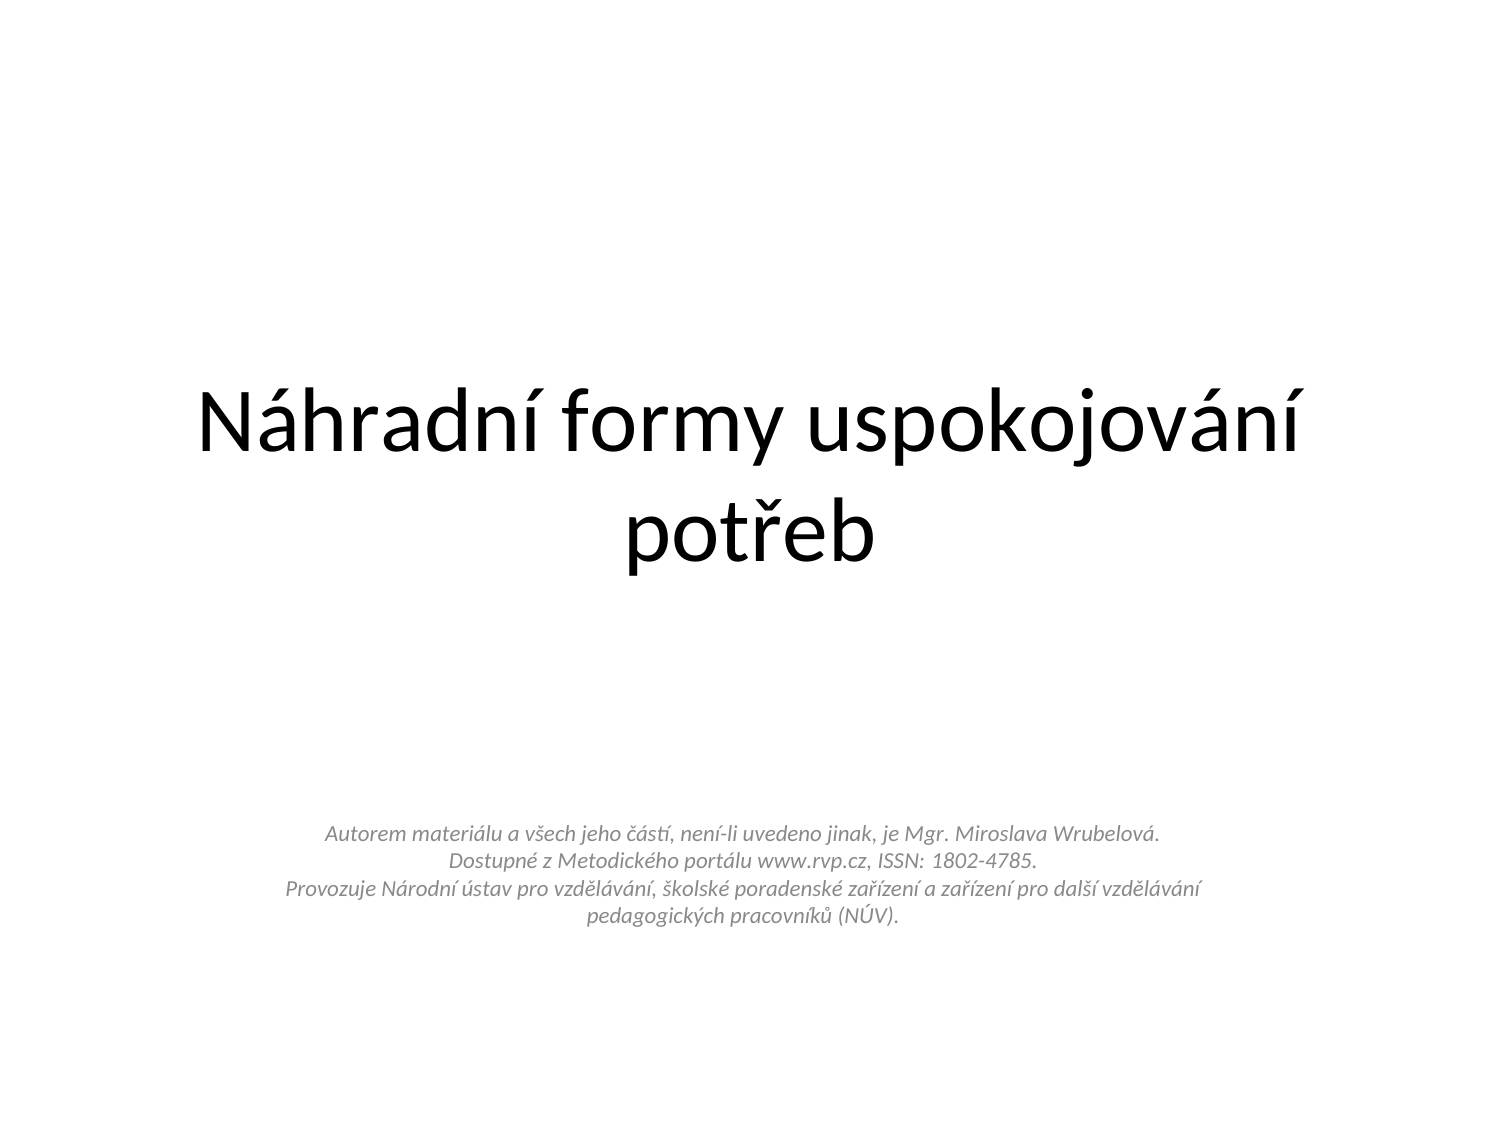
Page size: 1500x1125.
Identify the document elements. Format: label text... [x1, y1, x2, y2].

title Náhradní formy uspokojování potřeb [112, 349, 1388, 591]
text_box Autorem materiálu a všech jeho částí, není-li uvedeno jinak, je Mgr. Miroslava Wrubelová. Dostupné z Metodického portálu www.rvp.cz, ISSN: 1802-4785. Provozuje Národní ústav pro vzdělávání, školské poradenské zařízení a zařízení pro další vzdělávání pedagogických pracovníků (NÚV). [218, 810, 1269, 1012]
